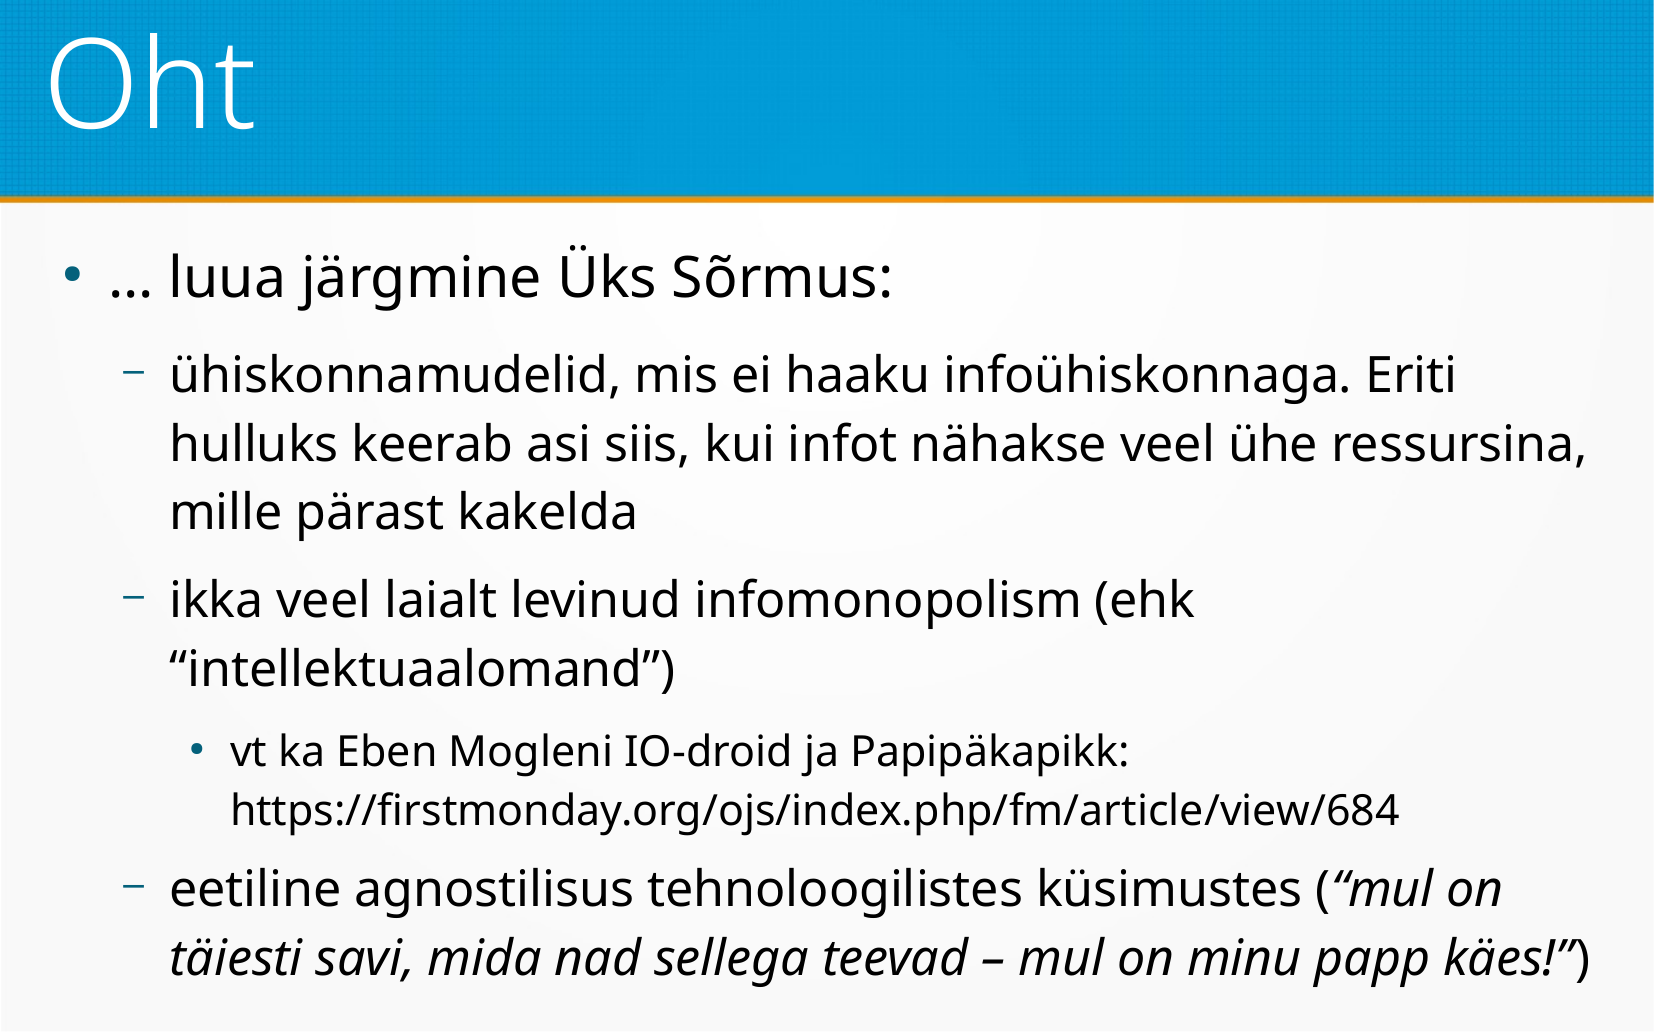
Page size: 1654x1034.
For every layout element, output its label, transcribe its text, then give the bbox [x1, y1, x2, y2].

list ... luua järgmine Üks Sõrmus: ühiskonnamudelid, mis ei haaku infoühiskonnaga. Eriti hulluks keerab asi siis, kui infot nähakse veel ühe ressursina, mille pärast kakelda ikka veel laialt levinud infomonopolism (ehk “intellektuaalomand”) vt ka Eben Mogleni IO-droid ja Papipäkapikk: https://firstmonday.org/ojs/index.php/fm/article/view/684 eetiline agnostilisus tehnoloogilistes küsimustes (“mul on täiesti savi, mida nad sellega teevad – mul on minu papp käes!”) [47, 236, 1607, 1002]
picture [0, 195, 1654, 1034]
title Oht [43, 0, 1619, 166]
